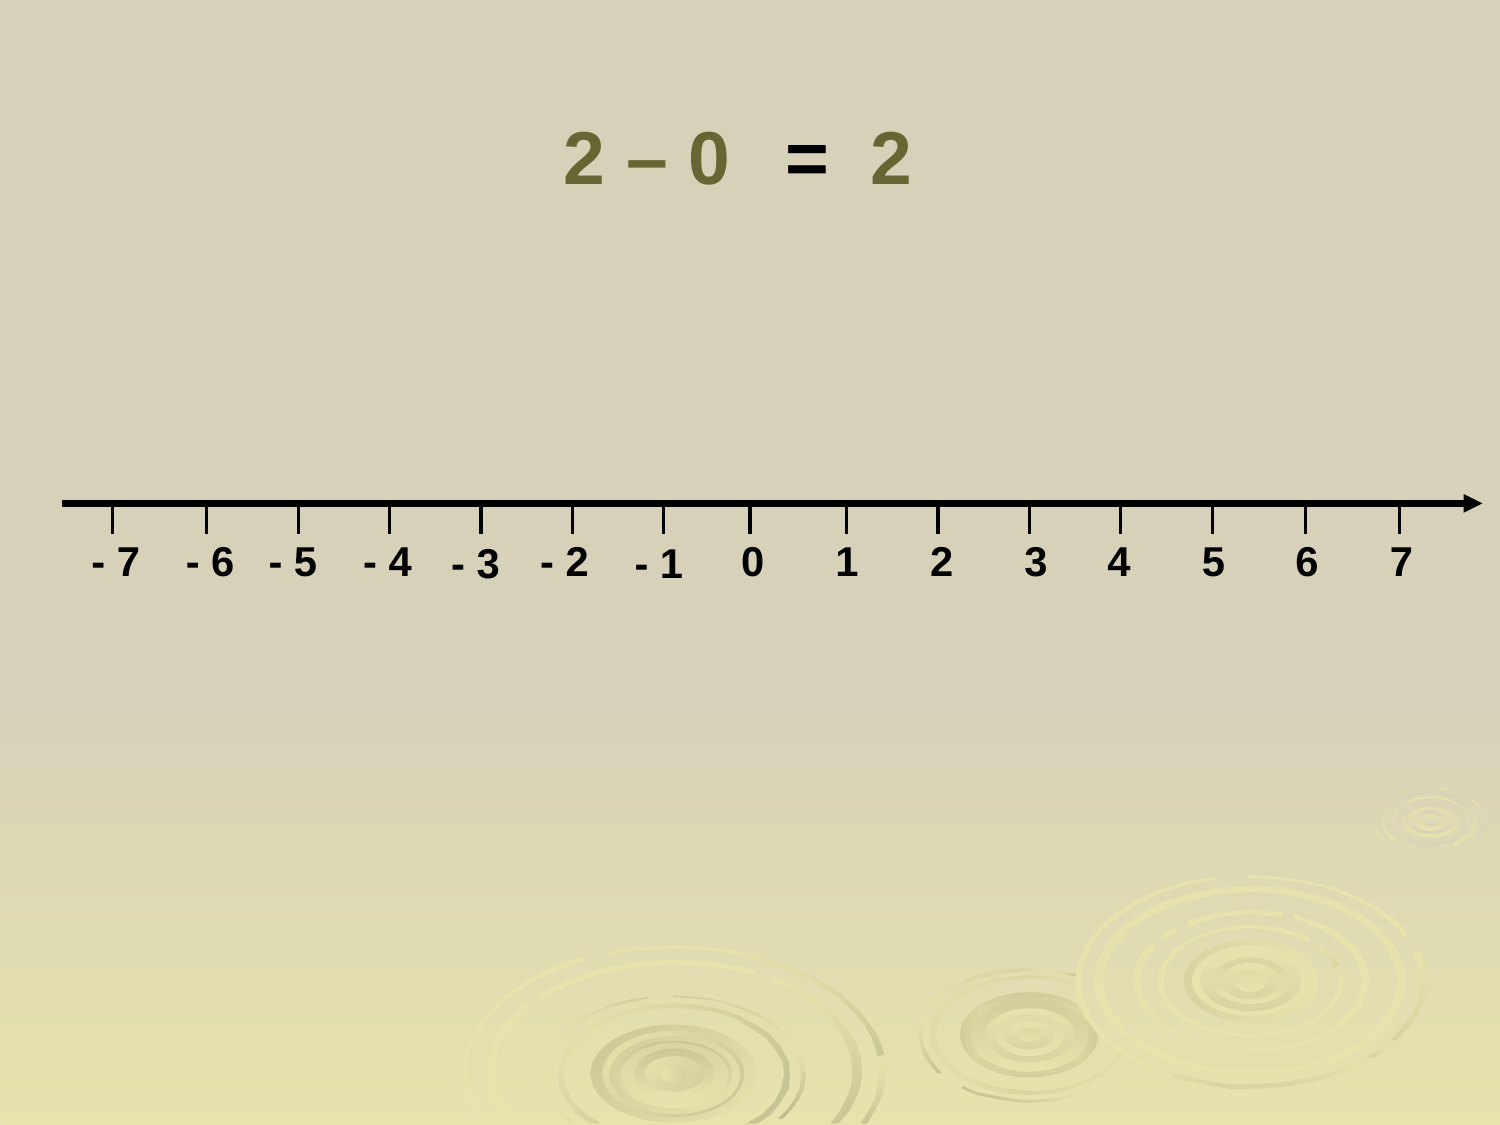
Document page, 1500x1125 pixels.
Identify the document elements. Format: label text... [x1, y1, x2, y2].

text_box - 1 [619, 529, 721, 605]
text_box - 7 [76, 527, 178, 602]
text_box 5 [1187, 527, 1254, 602]
text_box 3 [998, 527, 1065, 602]
text_box 4 [1092, 527, 1159, 602]
text_box 6 [1257, 527, 1352, 602]
text_box - 2 [525, 527, 627, 602]
text_box - 4 [348, 527, 450, 602]
text_box 2 [915, 527, 982, 602]
text_box 2 – 0 [549, 101, 750, 208]
text_box - 5 [273, 527, 348, 602]
text_box 1 [820, 527, 888, 602]
text_box = 2 [750, 101, 987, 208]
text_box - 6 [178, 527, 273, 602]
text_box 0 [726, 527, 793, 602]
text_box - 3 [436, 529, 538, 605]
text_box 7 [1352, 527, 1454, 602]
